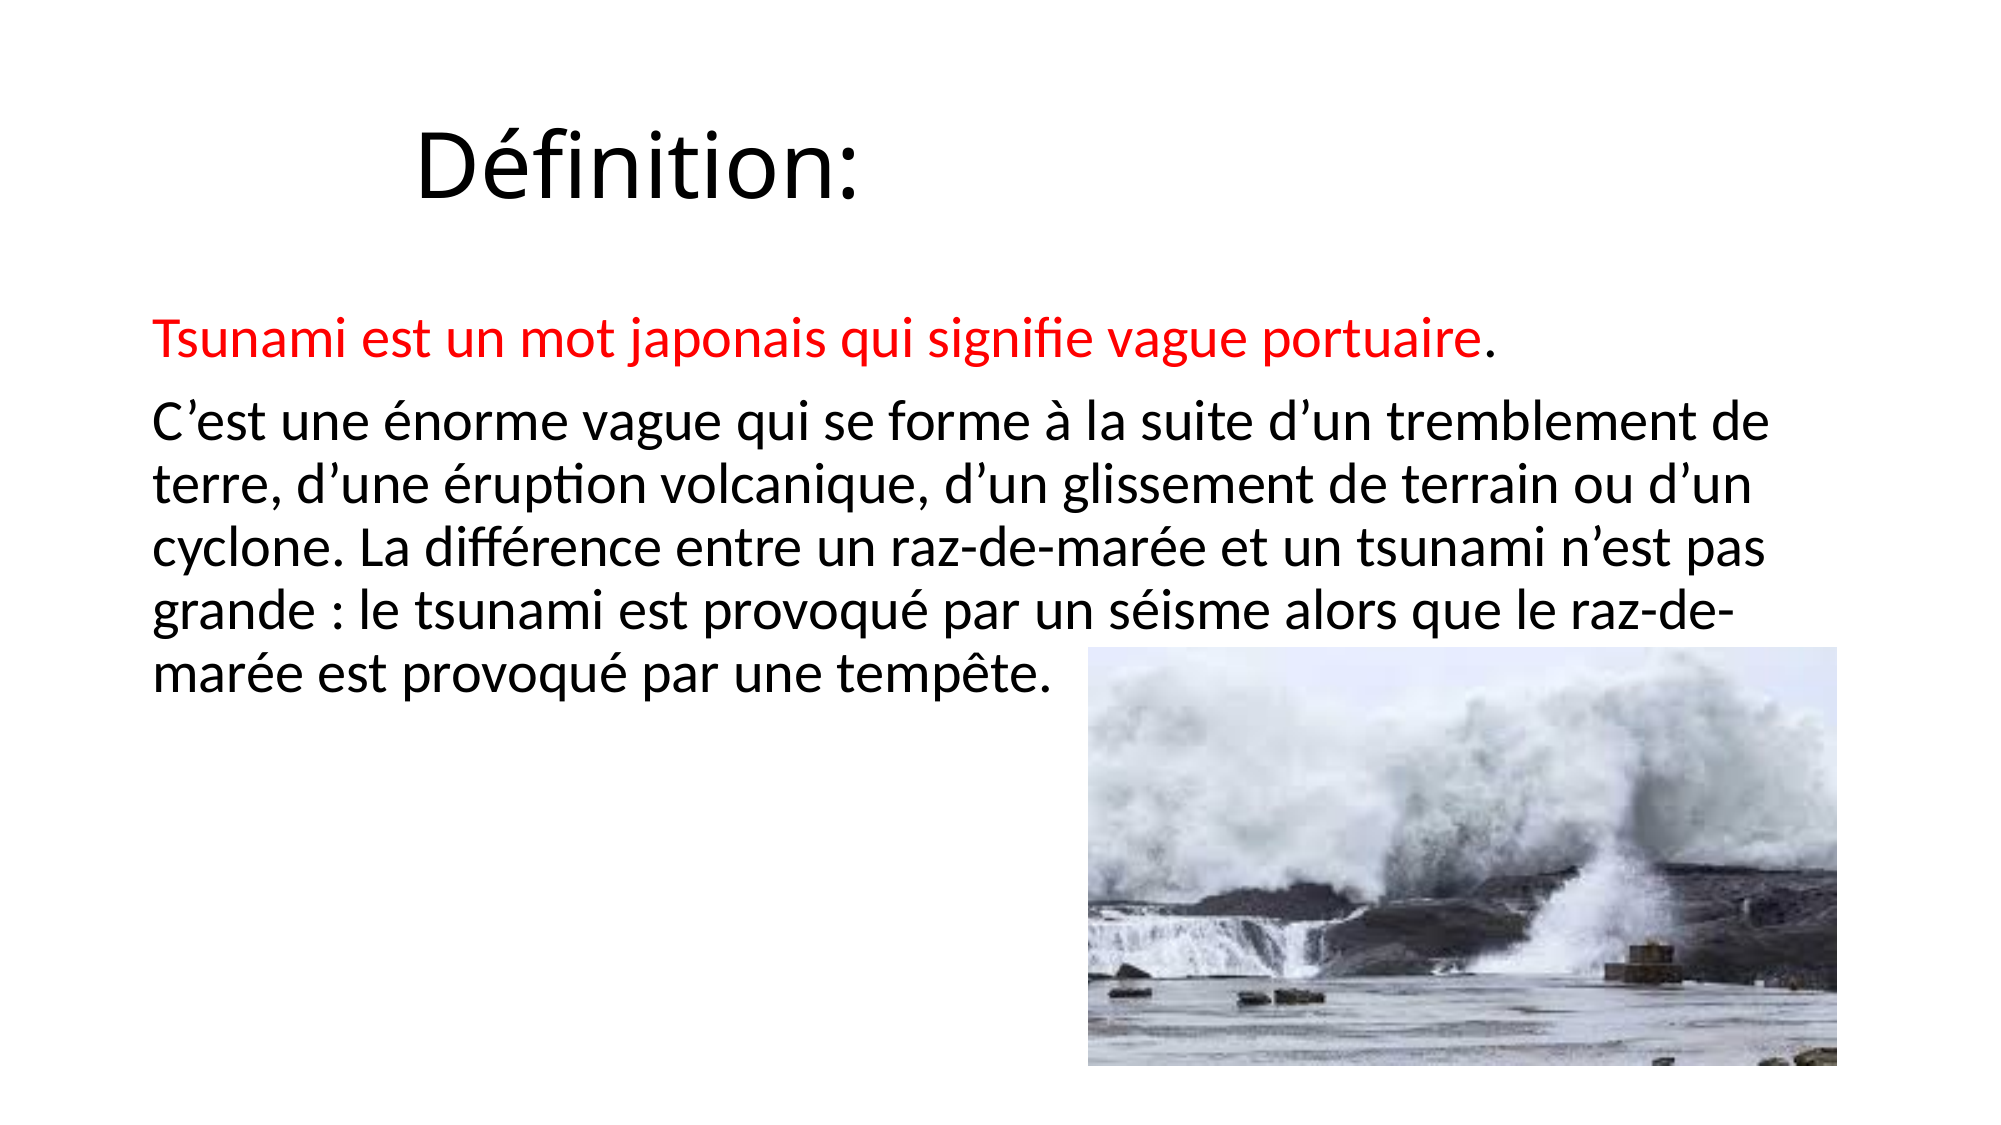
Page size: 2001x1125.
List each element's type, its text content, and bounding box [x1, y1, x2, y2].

title Définition: [137, 59, 1863, 278]
picture [1088, 647, 1837, 1066]
list Tsunami est un mot japonais qui signifie vague portuaire. C’est une énorme vague qui se forme à la suite d’un tremblement de terre, d’une éruption volcanique, d’un glissement de terrain ou d’un cyclone. La différence entre un raz-de-marée et un tsunami n’est pas grande : le tsunami est provoqué par un séisme alors que le raz-de-marée est provoqué par une tempête. [137, 299, 1863, 1014]
